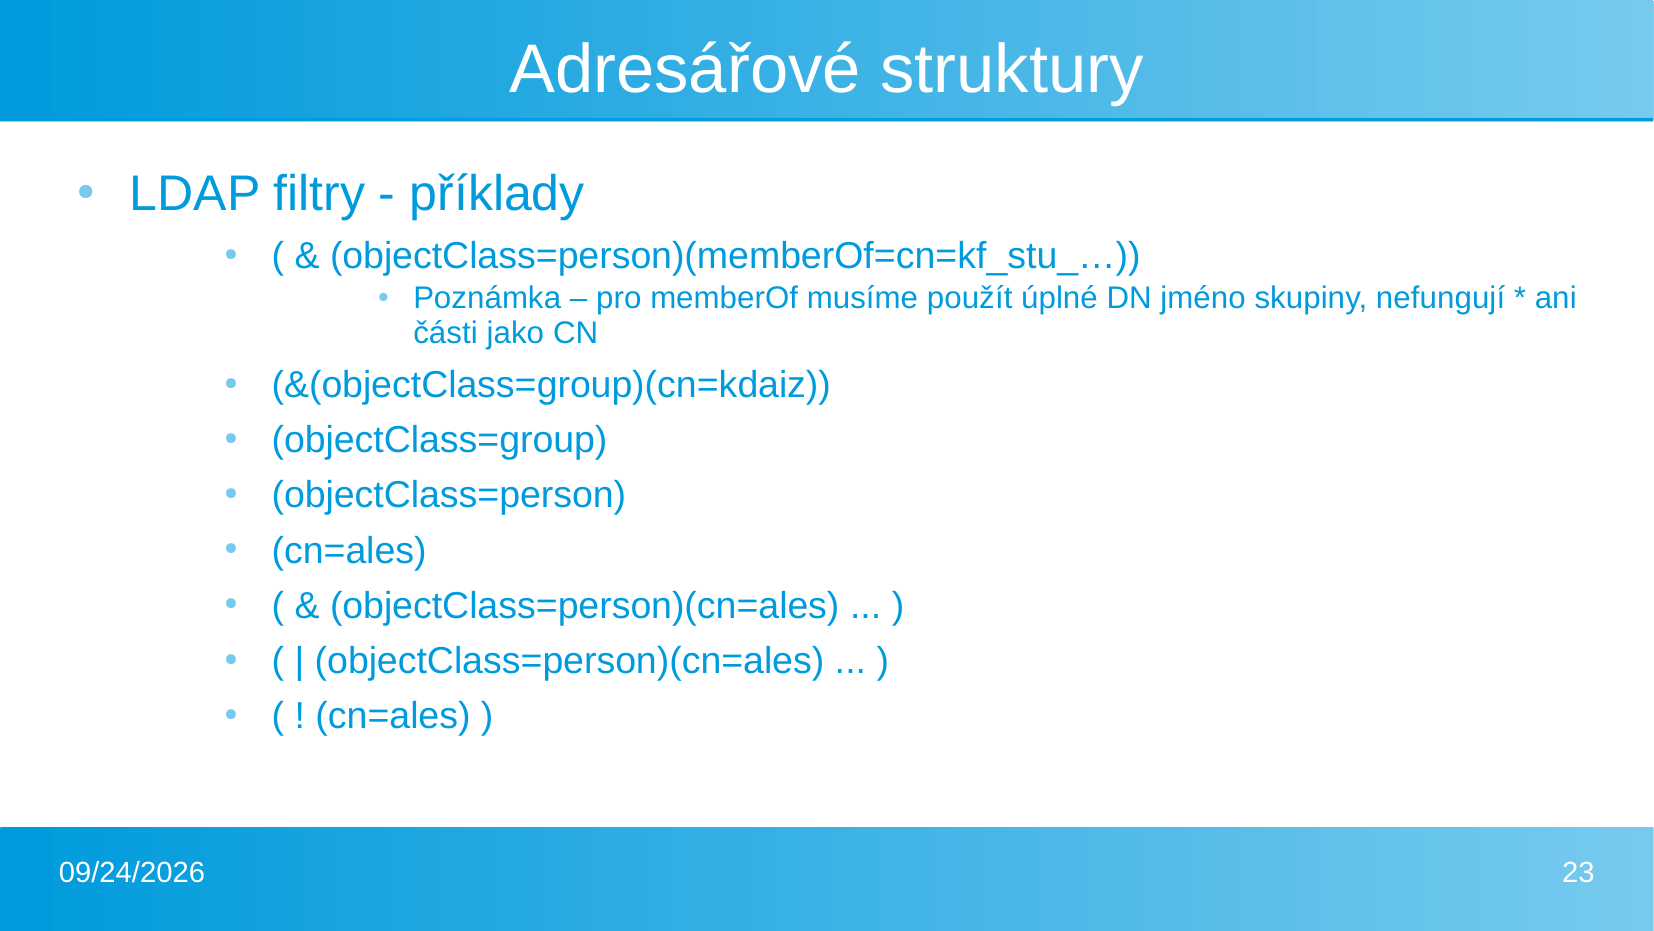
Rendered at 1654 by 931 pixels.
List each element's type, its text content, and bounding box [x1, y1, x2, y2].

title Adresářové struktury [59, 29, 1595, 108]
list LDAP filtry - příklady ( & (objectClass=person)(memberOf=cn=kf_stu_…)) Poznámka – pro memberOf musíme použít úplné DN jméno skupiny, nefungují * ani části jako CN (&(objectClass=group)(cn=kdaiz)) (objectClass=group) (objectClass=person) (cn=ales) ( & (objectClass=person)(cn=ales) ... ) ( | (objectClass=person)(cn=ales) ... ) ( ! (cn=ales) ) [59, 165, 1595, 756]
